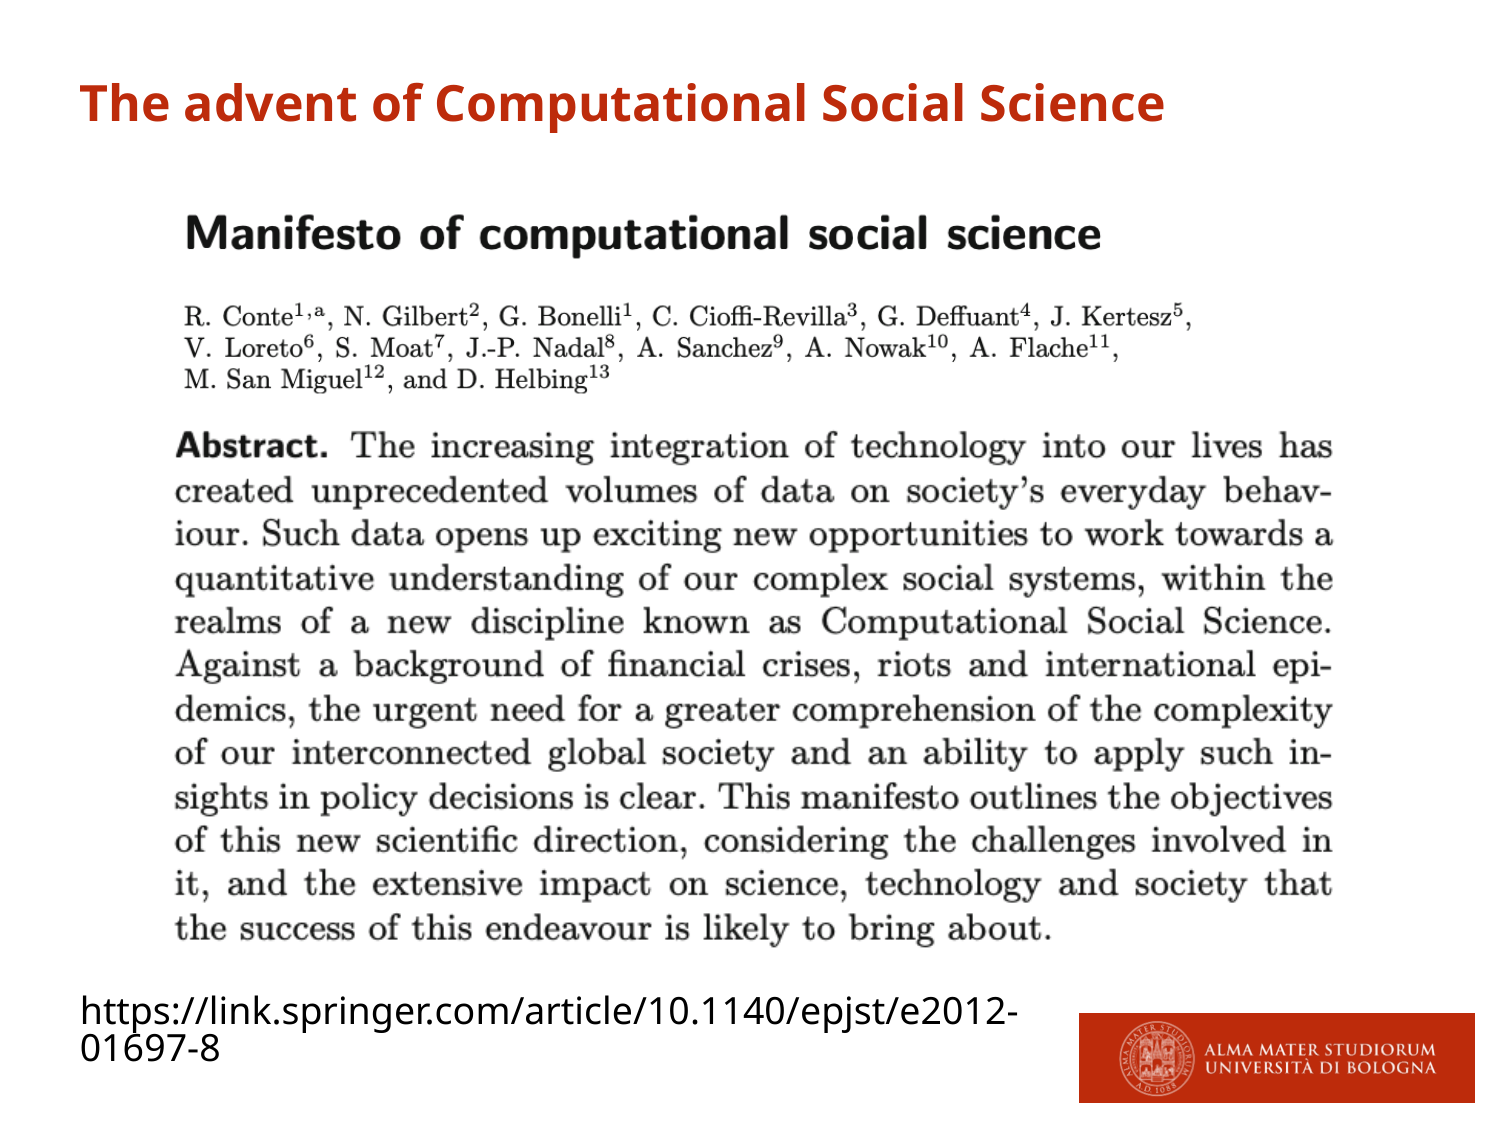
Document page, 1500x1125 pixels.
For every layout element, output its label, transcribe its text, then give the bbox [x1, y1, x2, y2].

picture [118, 416, 1382, 983]
list https://link.springer.com/article/10.1140/epjst/e2012-01697-8 [64, 979, 1046, 1051]
picture [147, 180, 1221, 406]
list The advent of Computational Social Science [64, 78, 1447, 185]
